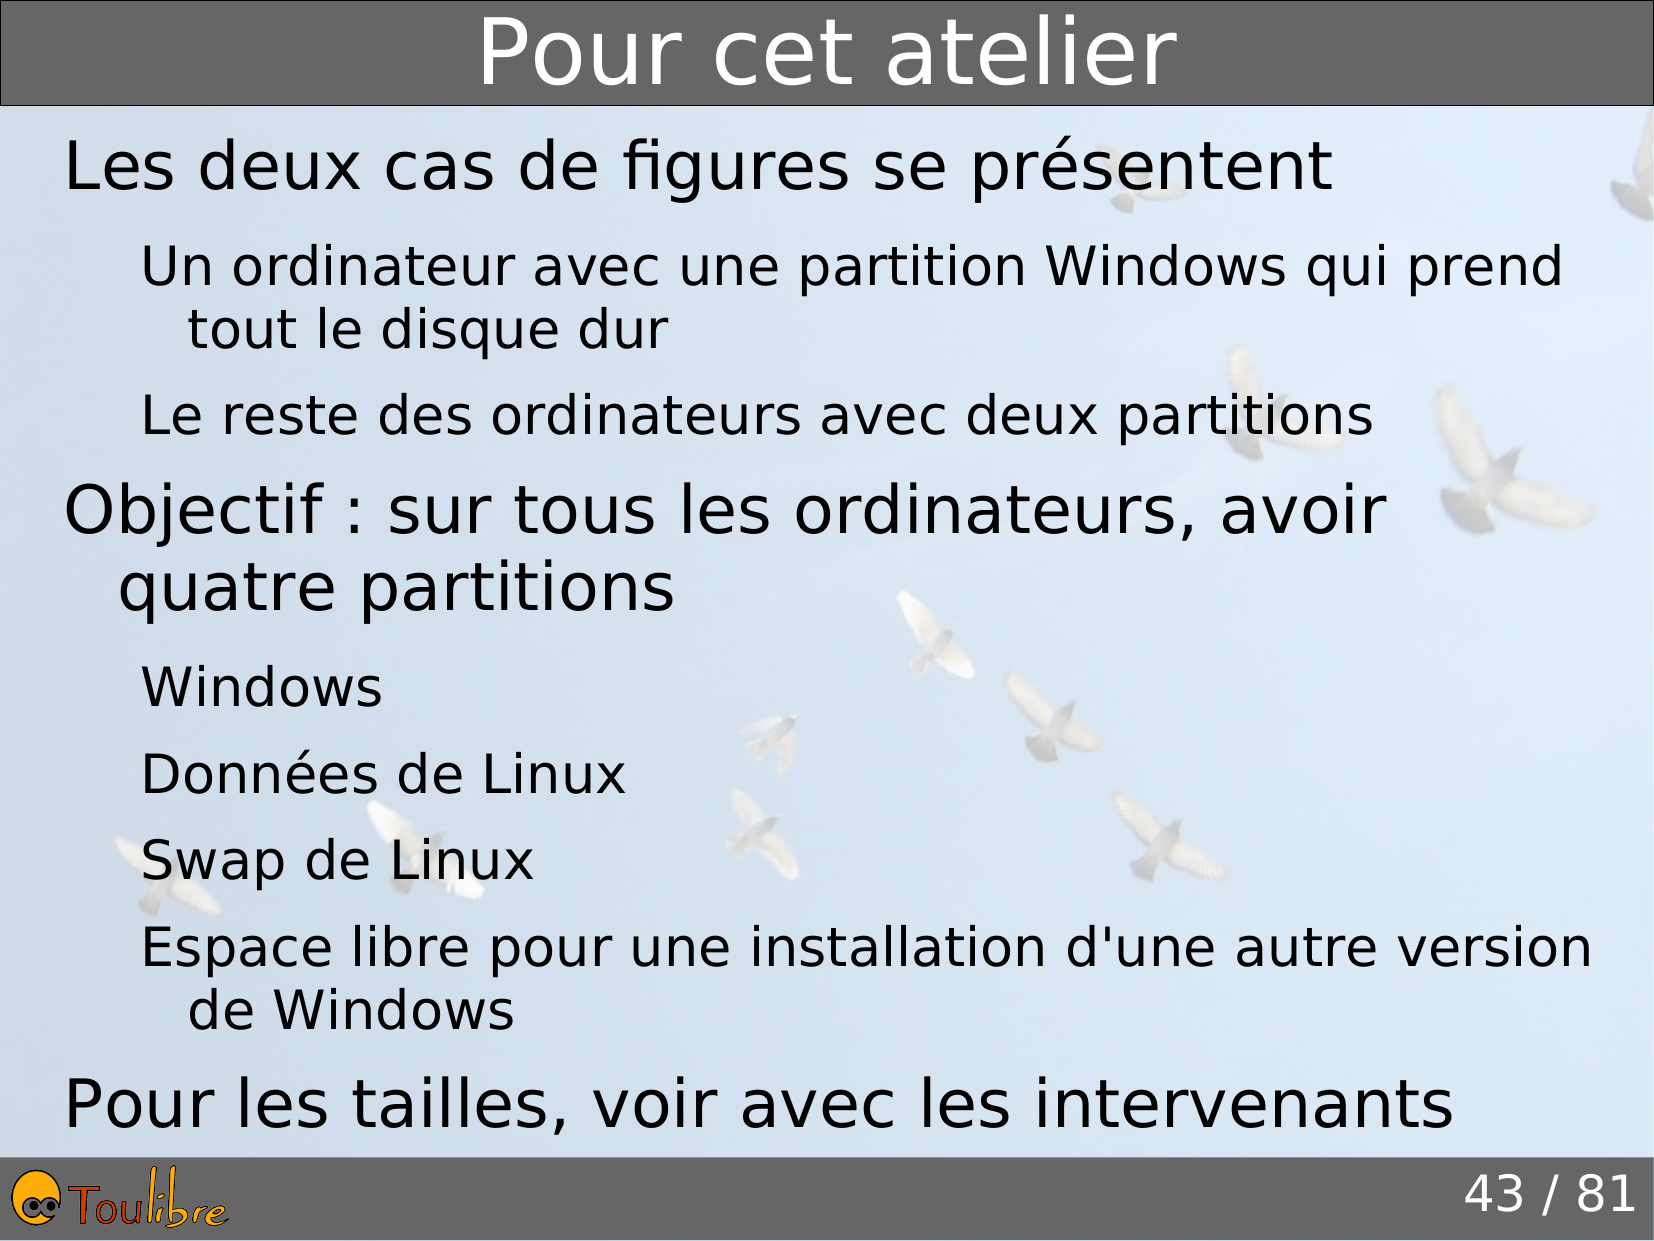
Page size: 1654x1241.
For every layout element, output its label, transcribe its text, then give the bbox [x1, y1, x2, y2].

list Les deux cas de figures se présentent Un ordinateur avec une partition Windows qui prend tout le disque dur Le reste des ordinateurs avec deux partitions Objectif : sur tous les ordinateurs, avoir quatre partitions Windows Données de Linux Swap de Linux Espace libre pour une installation d'une autre version de Windows Pour les tailles, voir avec les intervenants [46, 127, 1608, 1144]
picture [11, 1165, 229, 1228]
title Pour cet atelier [0, 0, 1654, 107]
